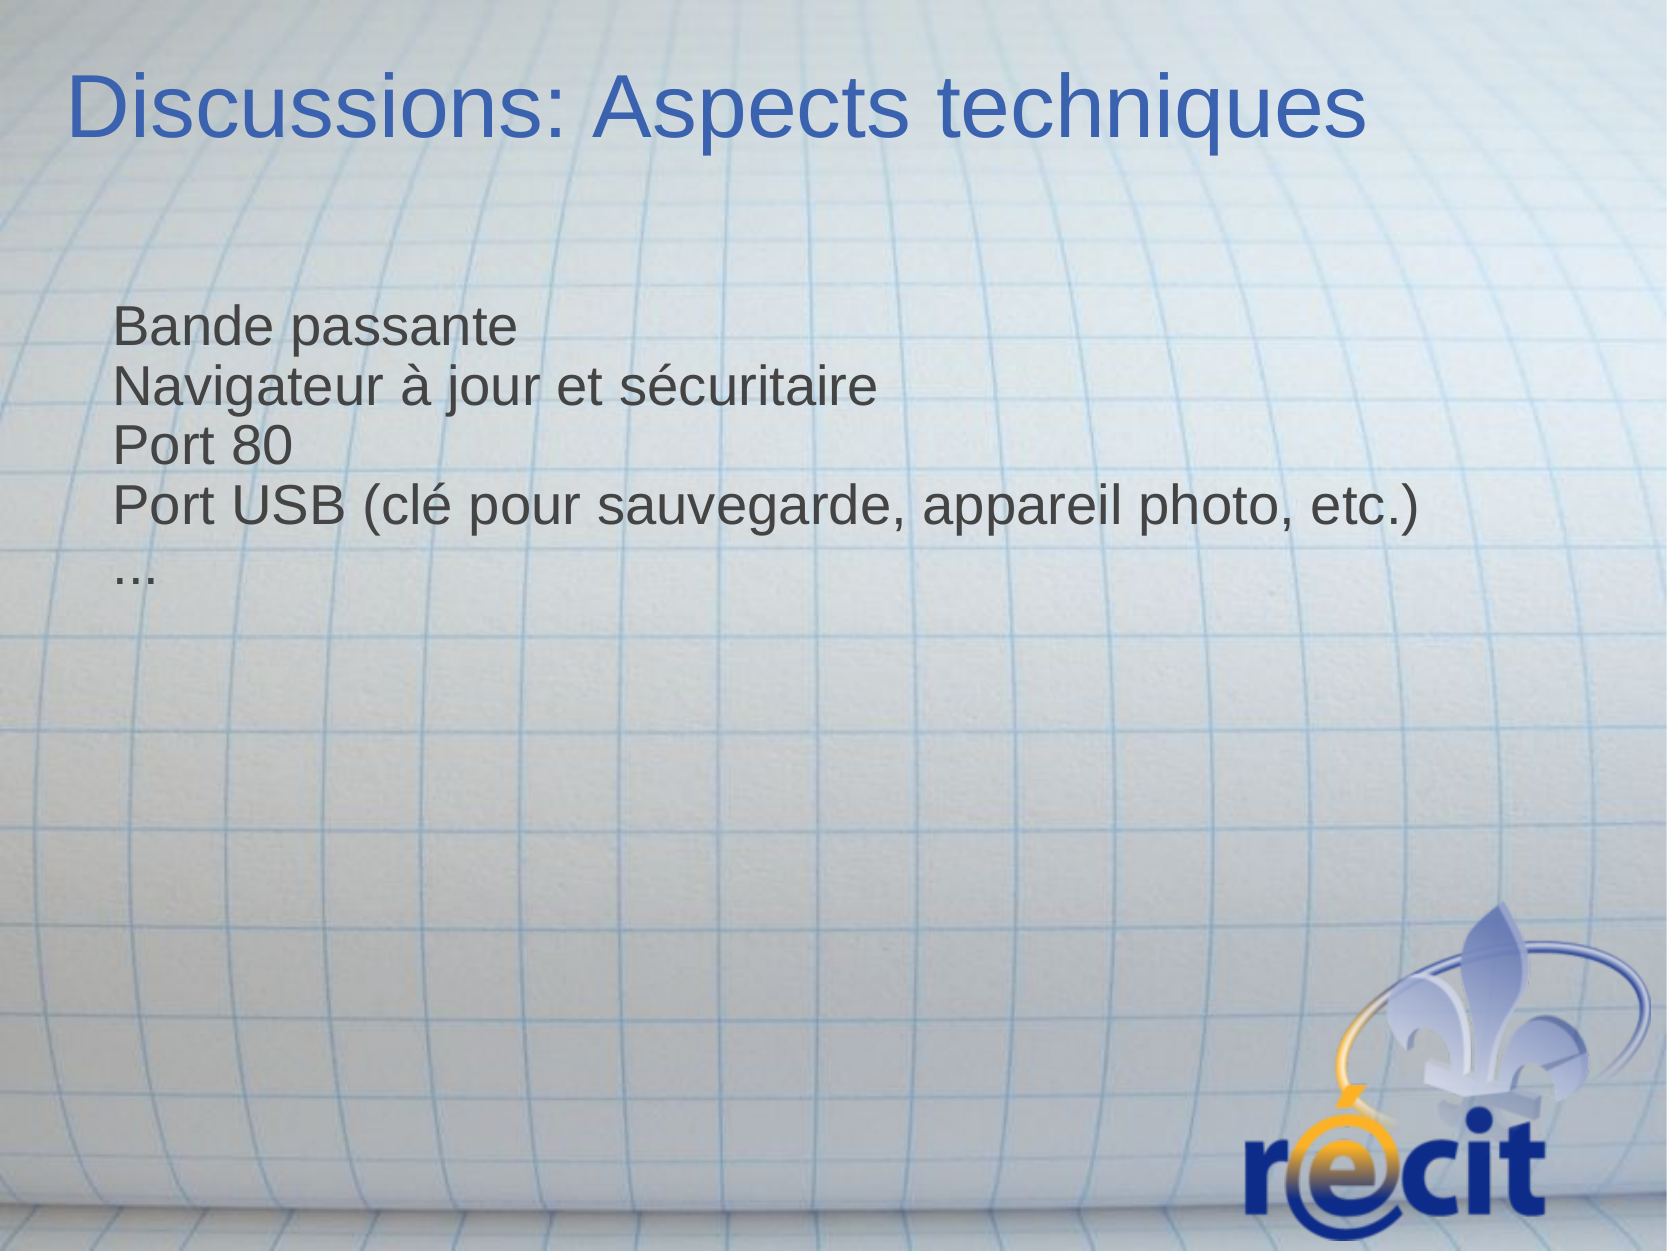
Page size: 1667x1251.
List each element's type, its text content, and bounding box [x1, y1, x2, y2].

list Bande passante Navigateur à jour et sécuritaire Port 80 Port USB (clé pour sauvegarde, appareil photo, etc.)‏ ... [93, 297, 1519, 1030]
title Discussions: Aspects techniques [65, 61, 1653, 213]
picture [0, 0, 1667, 1251]
